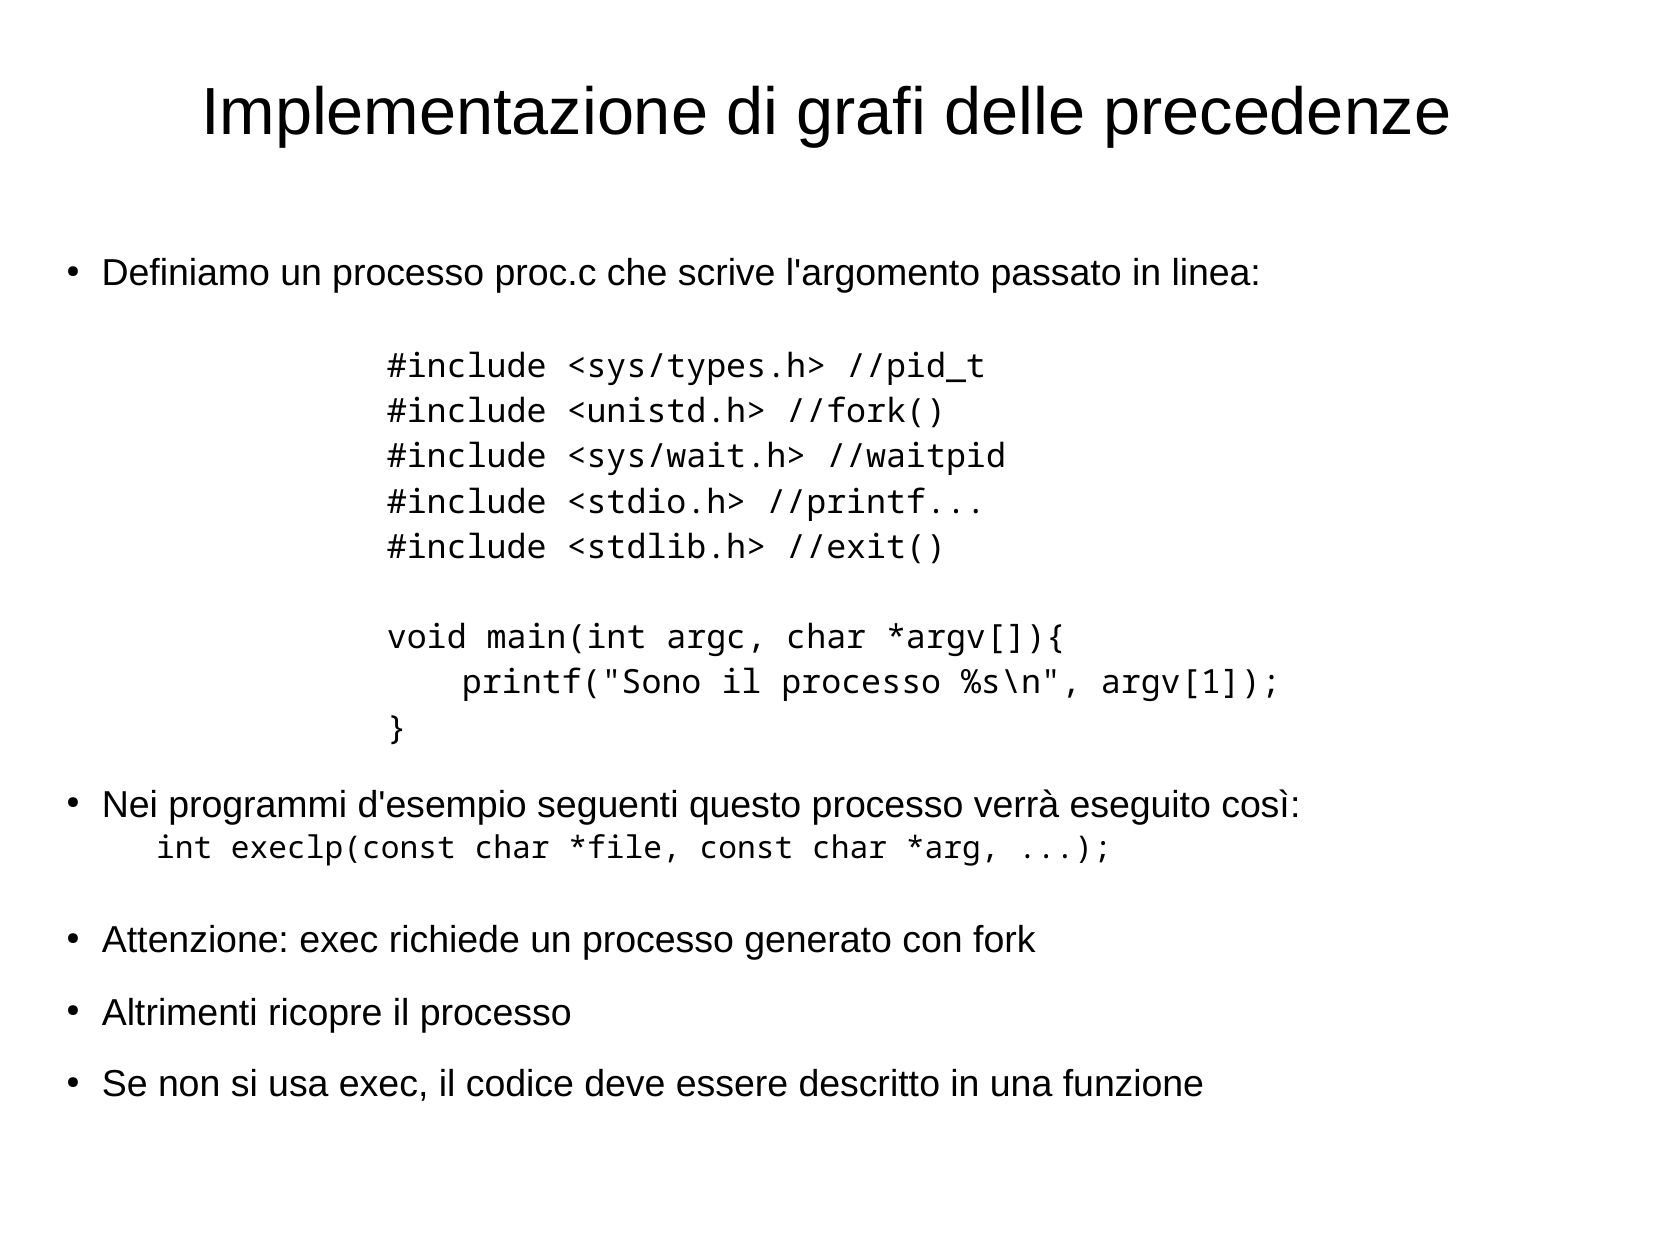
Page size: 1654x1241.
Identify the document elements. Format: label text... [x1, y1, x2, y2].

text_box #include <sys/types.h> //pid_t #include <unistd.h> //fork() #include <sys/wait.h> //waitpid #include <stdio.h> //printf... #include <stdlib.h> //exit() void main(int argc, char *argv[]){ printf("Sono il processo %s\n", argv[1]); } [372, 334, 1619, 728]
text_box Attenzione: exec richiede un processo generato con fork Altrimenti ricopre il processo Se non si usa exec, il codice deve essere descritto in una funzione [51, 911, 1496, 1113]
text_box Nei programmi d'esempio seguenti questo processo verrà eseguito così: int execlp(const char *file, const char *arg, ...); [51, 775, 1496, 869]
title Implementazione di grafi delle precedenze [82, 8, 1571, 216]
text_box Definiamo un processo proc.c che scrive l'argomento passato in linea: [51, 244, 1496, 302]
